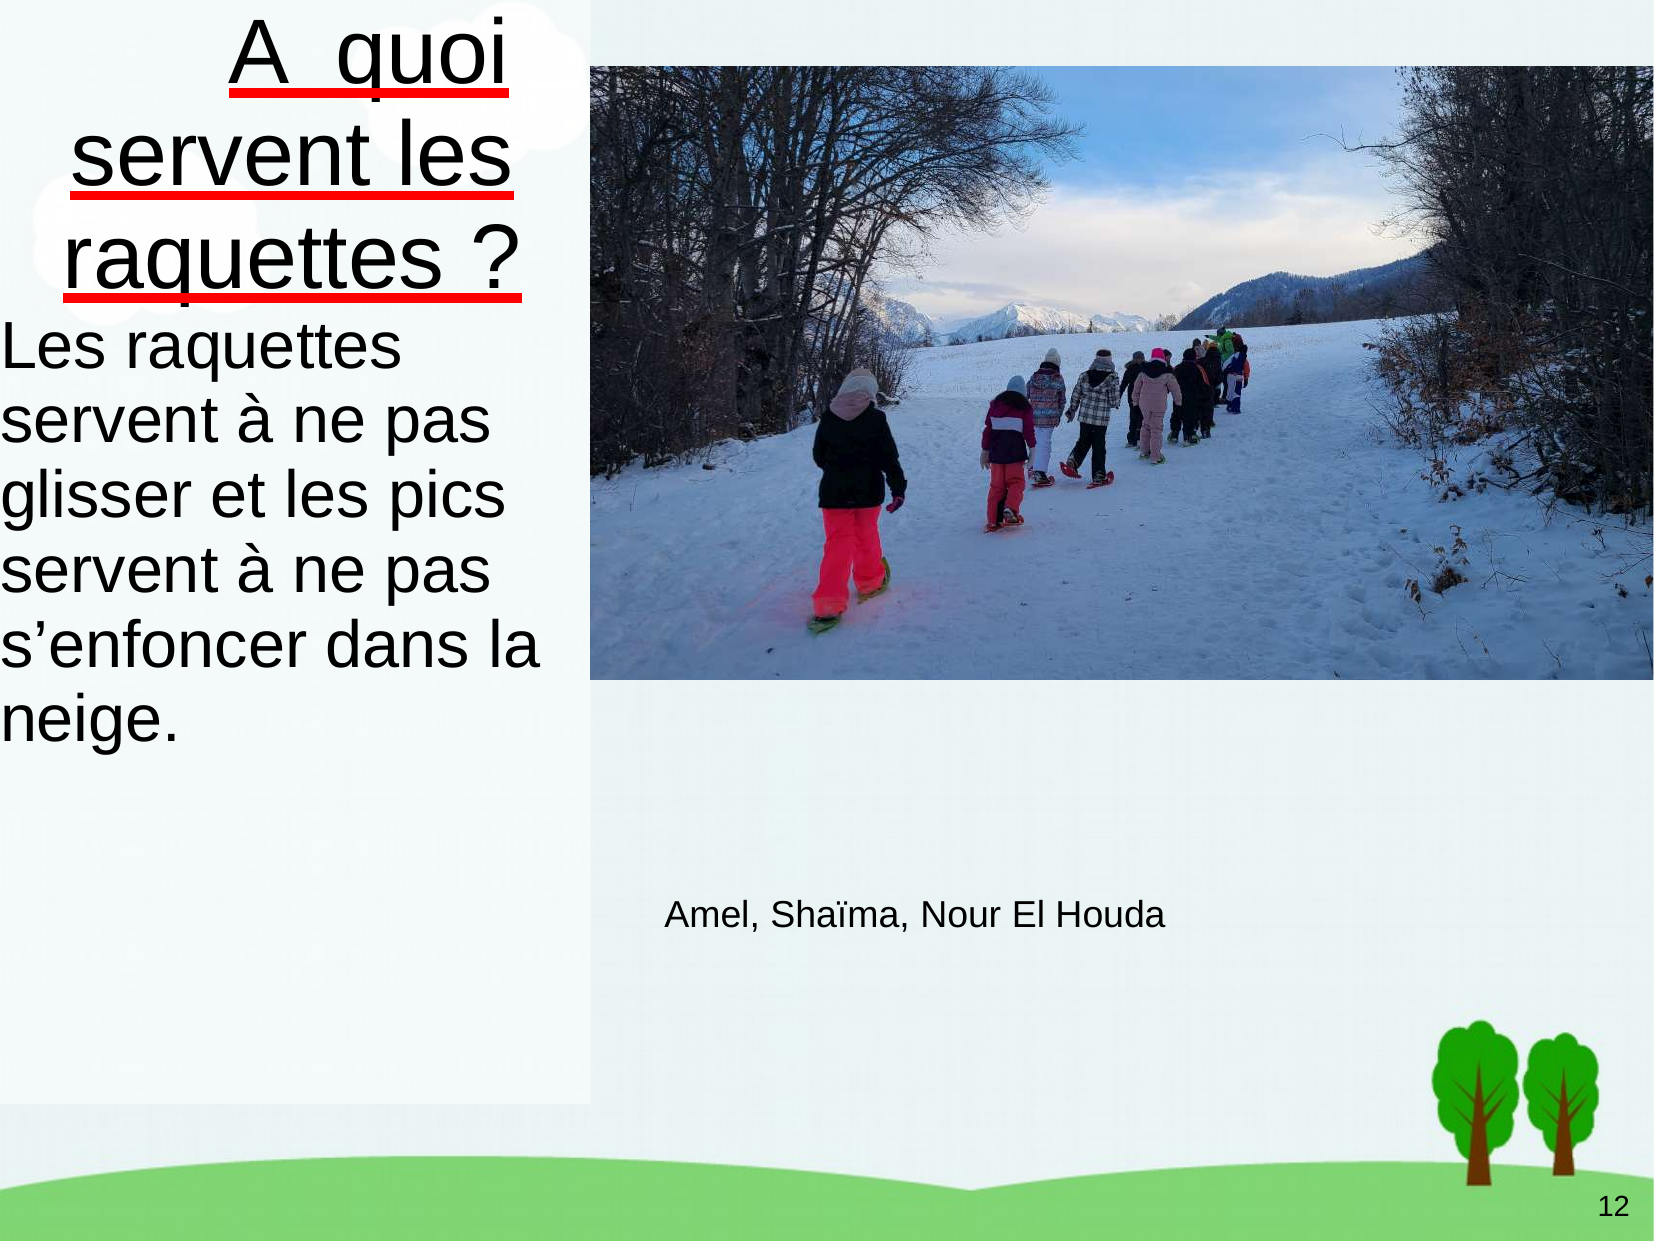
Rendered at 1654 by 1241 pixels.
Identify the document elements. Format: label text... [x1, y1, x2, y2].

picture [0, 0, 1654, 1241]
text_box Amel, Shaïma, Nour El Houda [649, 885, 1270, 985]
title A quoi servent les raquettes ? [0, 0, 591, 307]
list Les raquettes servent à ne pas glisser et les pics servent à ne pas s’enfoncer dans la neige. [0, 307, 591, 1105]
